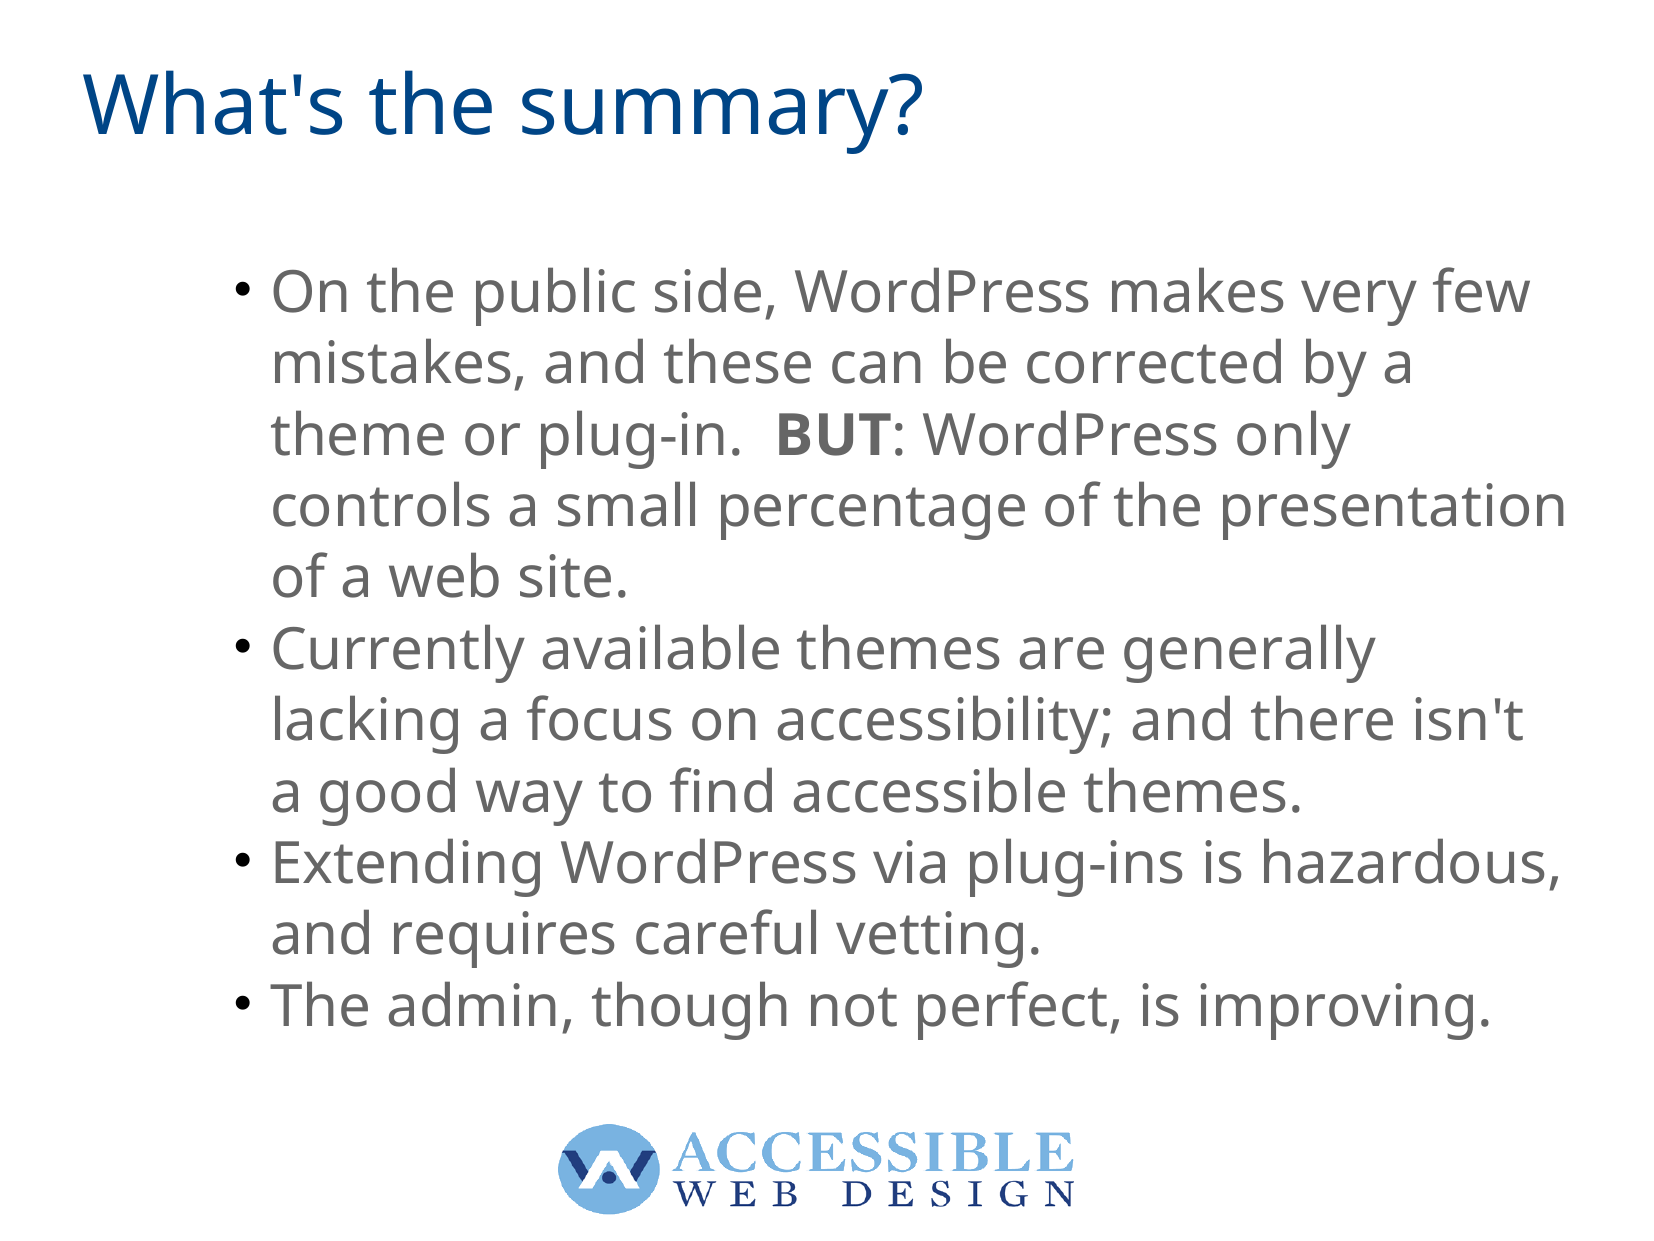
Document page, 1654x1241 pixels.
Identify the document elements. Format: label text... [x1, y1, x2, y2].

text_box What's the summary? On the public side, WordPress makes very few mistakes, and these can be corrected by a theme or plug-in. BUT: WordPress only controls a small percentage of the presentation of a web site. Currently available themes are generally lacking a focus on accessibility; and there isn't a good way to find accessible themes. Extending WordPress via plug-ins is hazardous, and requires careful vetting. The admin, though not perfect, is improving. [82, 49, 1571, 1109]
picture [558, 1124, 1074, 1215]
